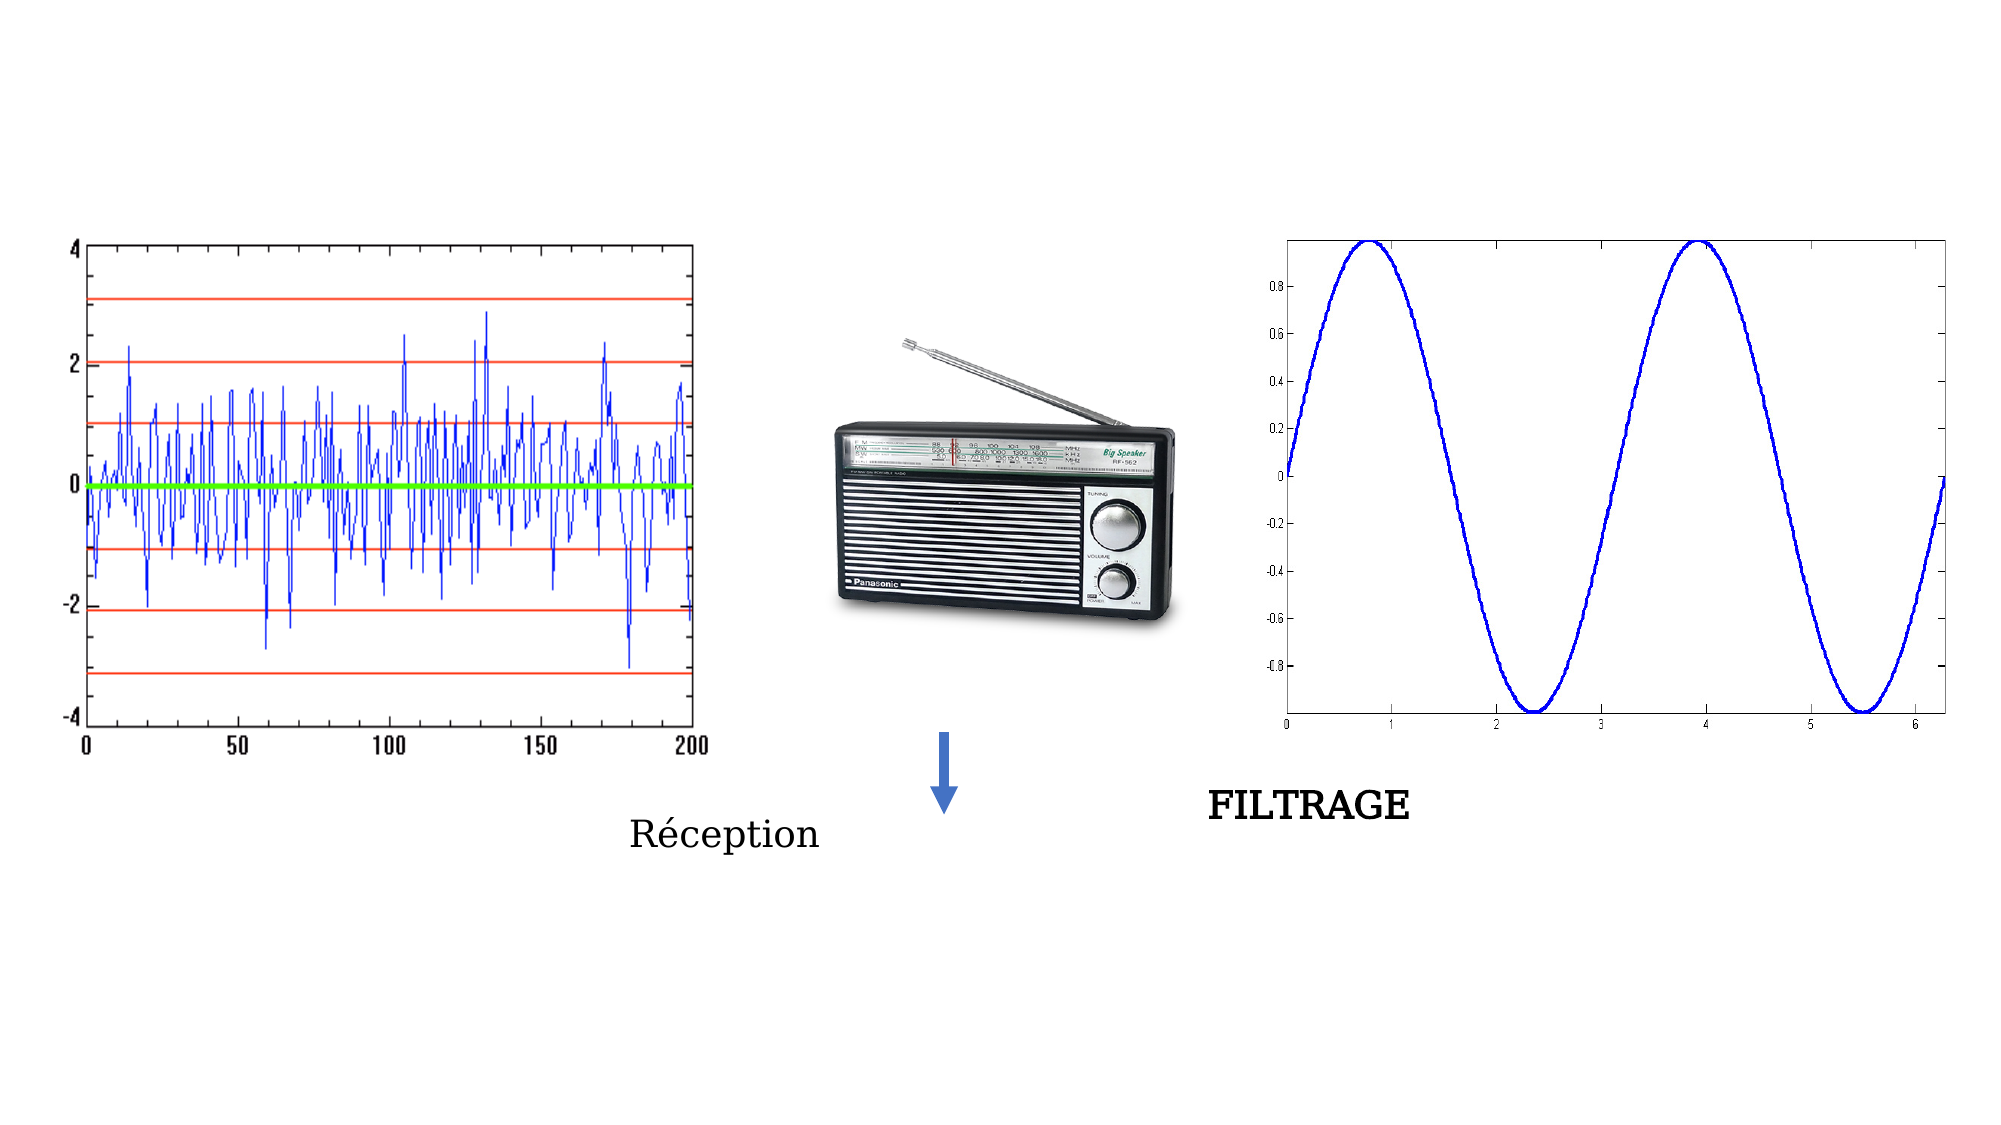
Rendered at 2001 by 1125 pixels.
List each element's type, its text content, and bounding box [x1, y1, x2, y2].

text_box FILTRAGE [1192, 773, 1488, 834]
picture [791, 333, 1217, 662]
picture [1266, 236, 1949, 733]
picture [0, 224, 721, 797]
text_box Réception [614, 803, 897, 863]
